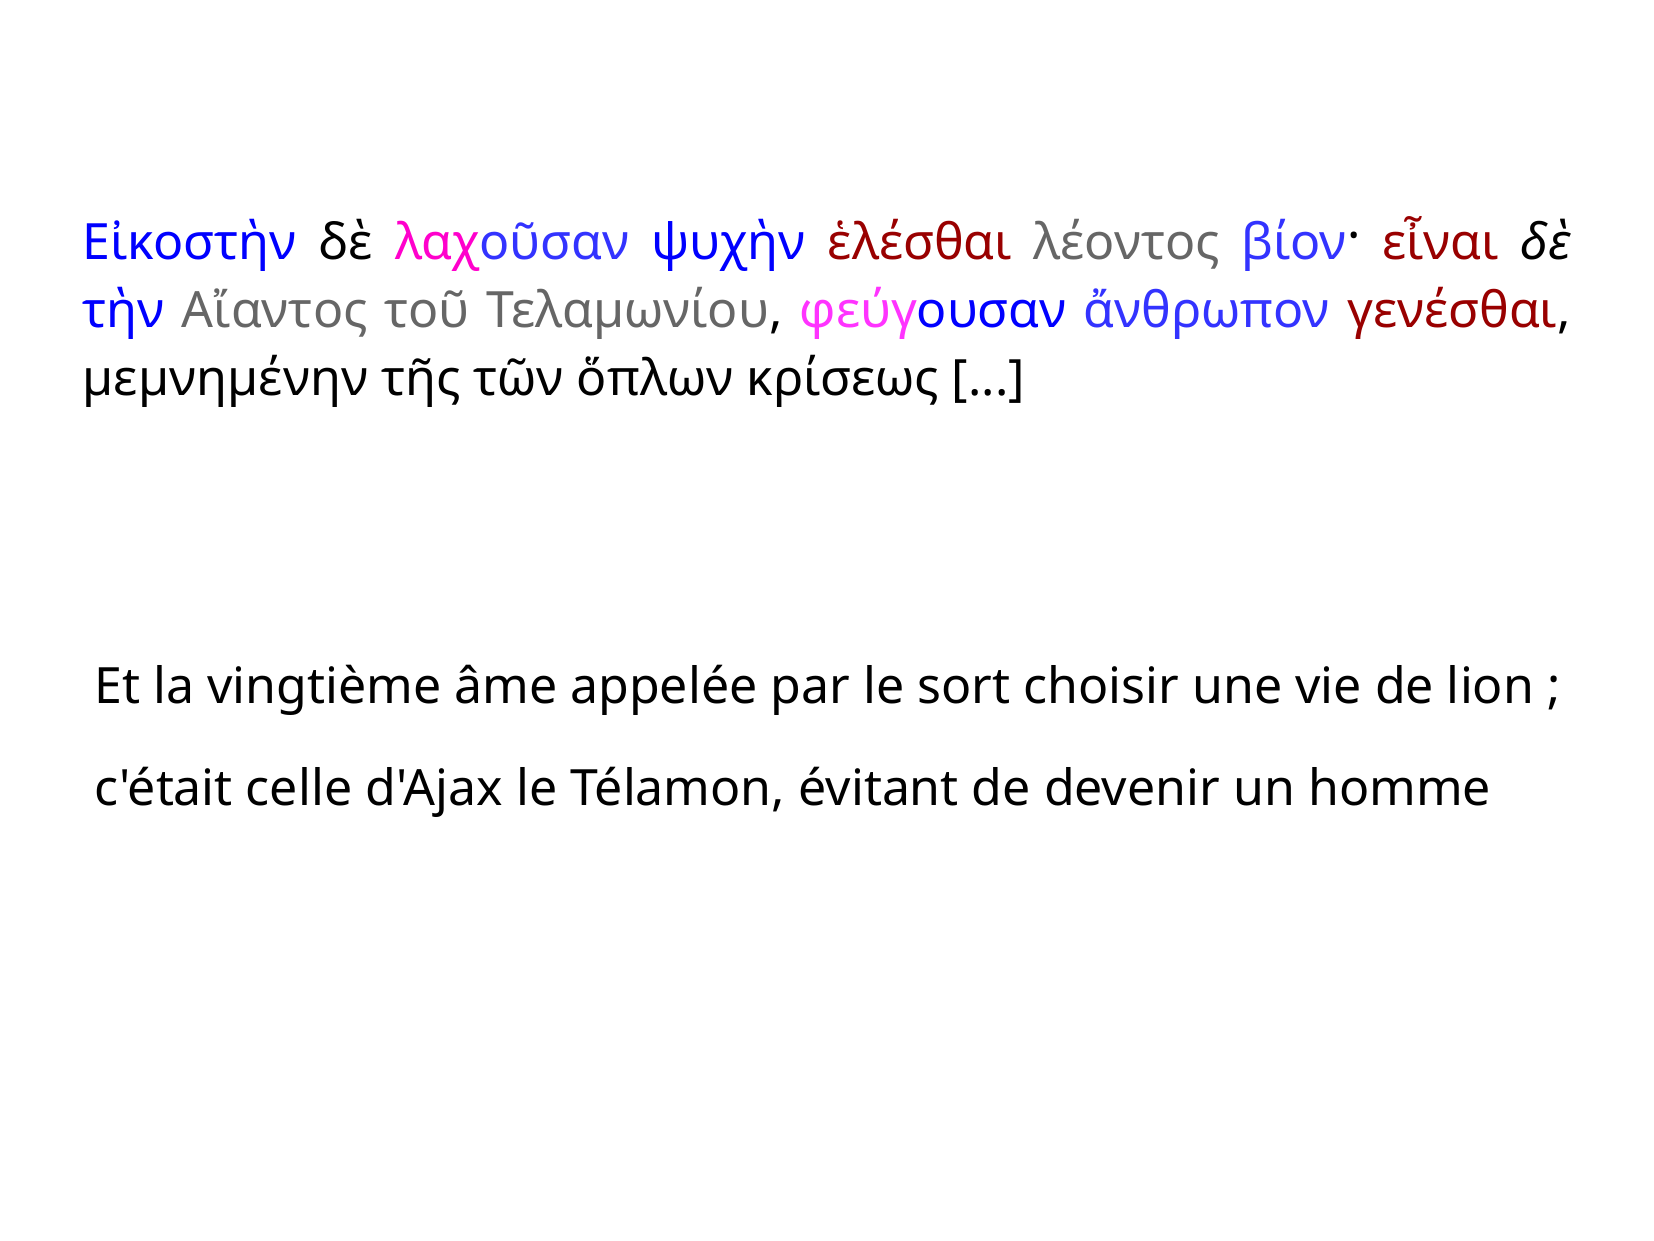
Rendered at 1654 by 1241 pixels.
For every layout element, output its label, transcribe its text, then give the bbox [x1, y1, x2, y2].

title Εἰκοστὴν δὲ λαχοῦσαν ψυχὴν ἑλέσθαι λέοντος βίον· εἶναι δὲ τὴν Αἴαντος τοῦ Τελαμωνίου, φεύγουσαν ἄνθρωπον γενέσθαι, μεμνημένην τῆς τῶν ὅπλων κρίσεως [...] [82, 49, 1571, 567]
list Et la vingtième âme appelée par le sort choisir une vie de lion ; c'était celle d'Ajax le Télamon, évitant de devenir un homme [94, 615, 1583, 1146]
